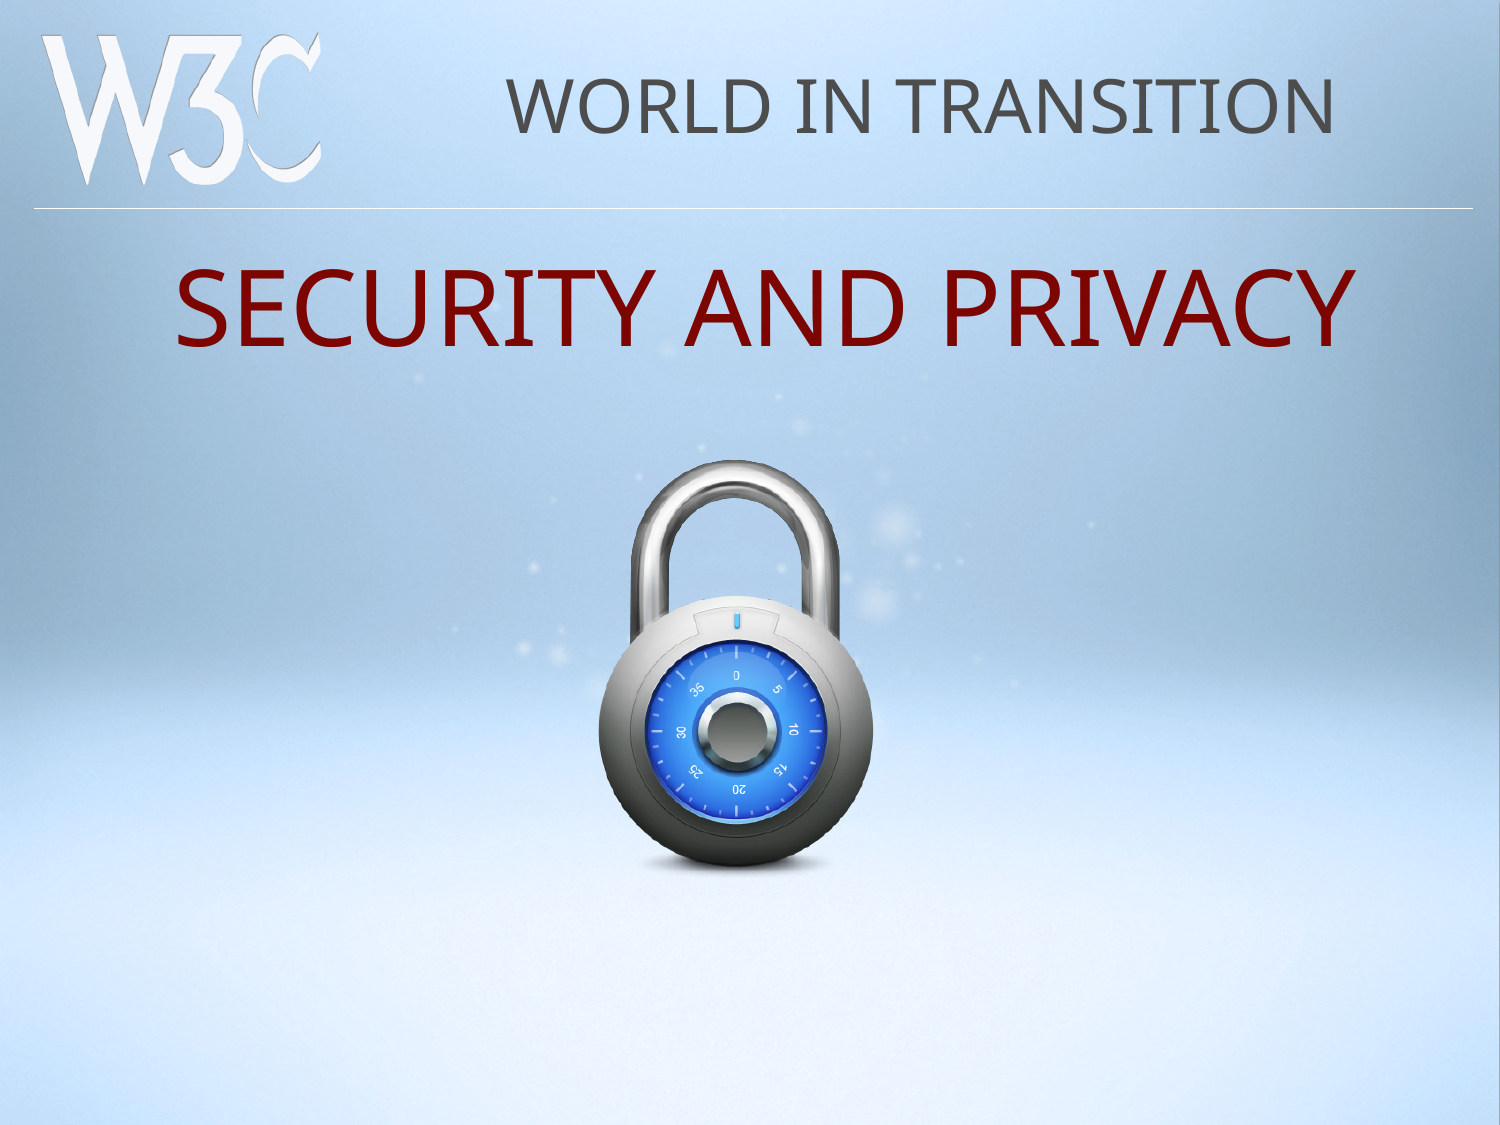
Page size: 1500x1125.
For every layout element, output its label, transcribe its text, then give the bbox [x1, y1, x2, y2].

title SECURITY AND PRIVACY [42, 234, 1461, 374]
text_box WORLD IN TRANSITION [345, 58, 1500, 149]
picture [0, 0, 1500, 1125]
